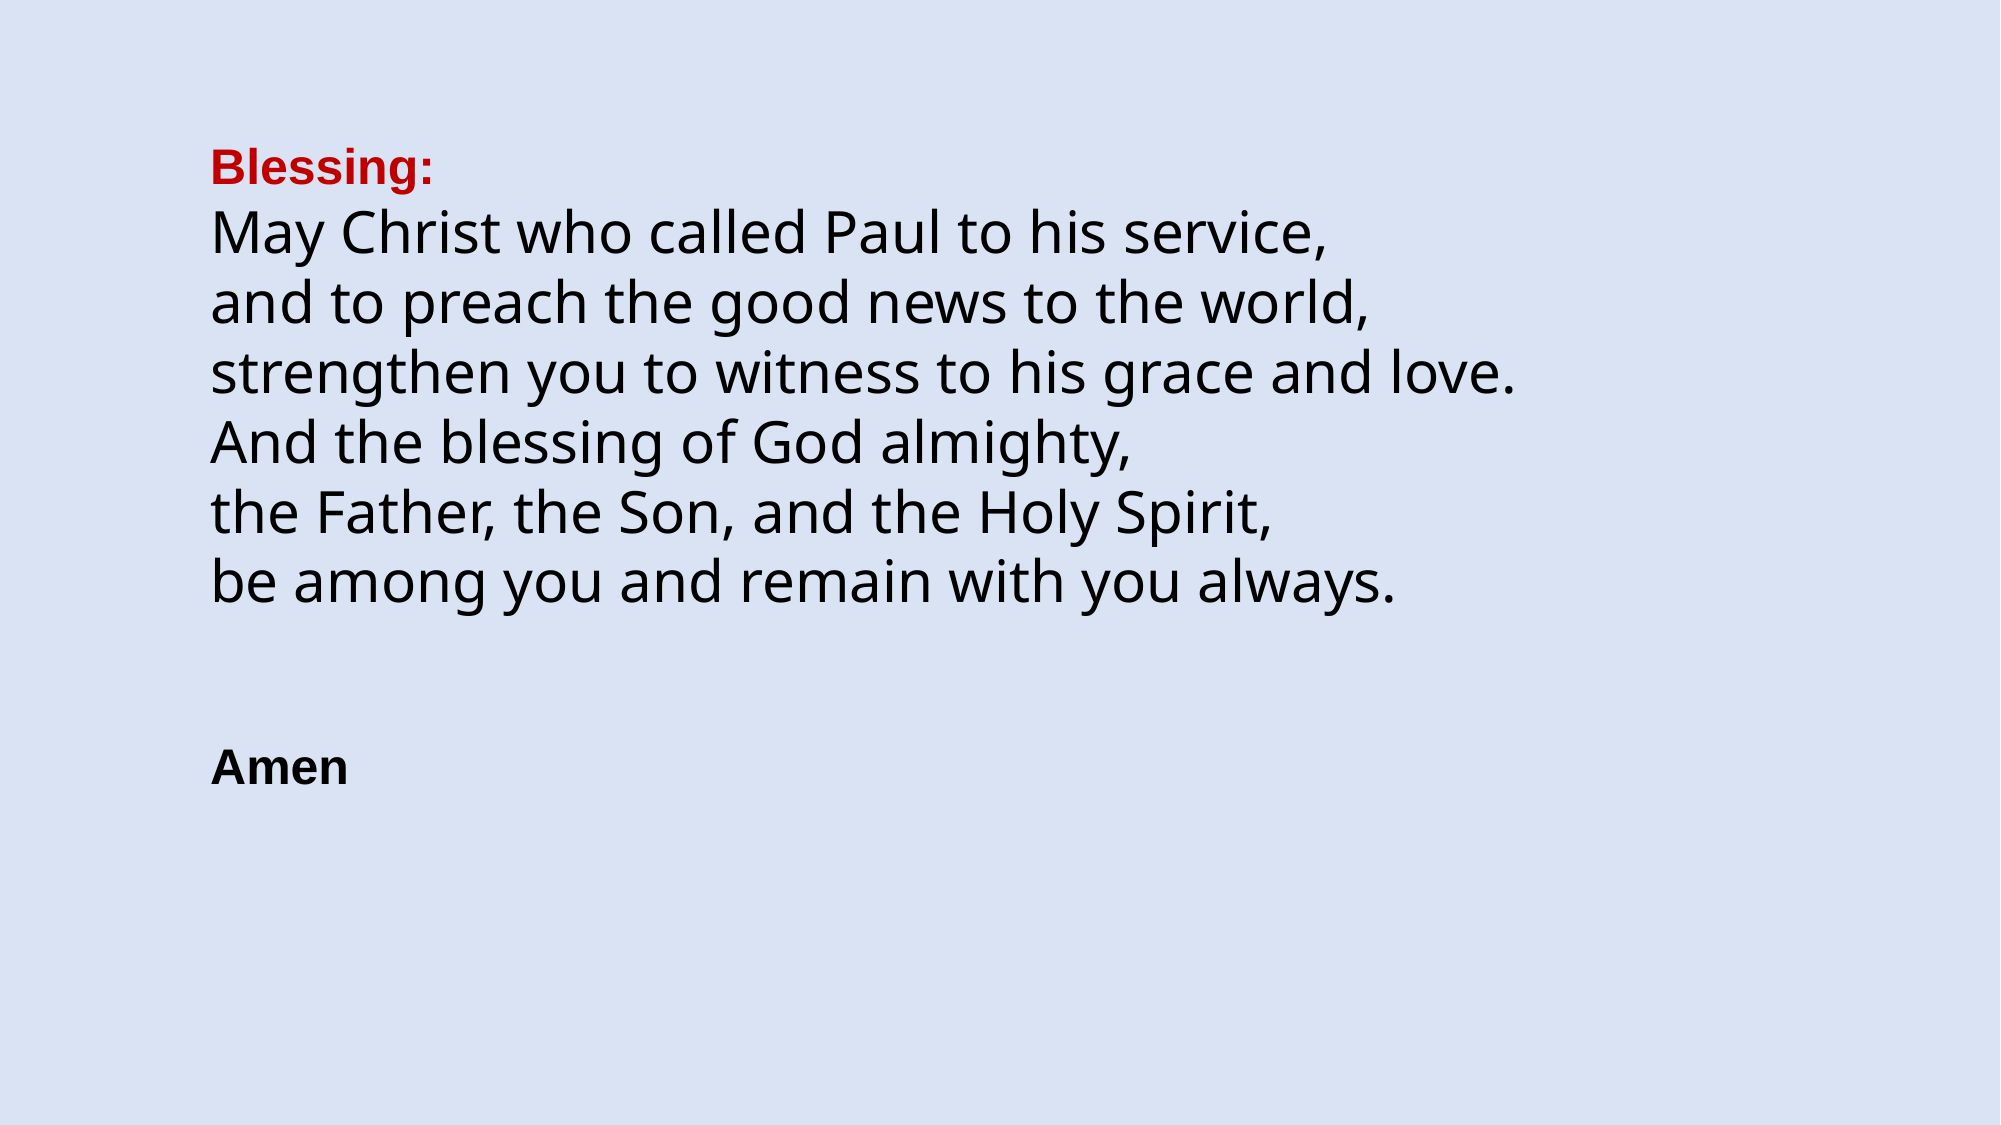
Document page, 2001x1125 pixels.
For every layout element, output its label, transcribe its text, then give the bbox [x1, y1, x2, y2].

text_box Blessing: May Christ who called Paul to his service, and to preach the good news to the world, strengthen you to witness to his grace and love. And the blessing of God almighty, the Father, the Son, and the Holy Spirit, be among you and remain with you always. Amen [195, 127, 1636, 809]
